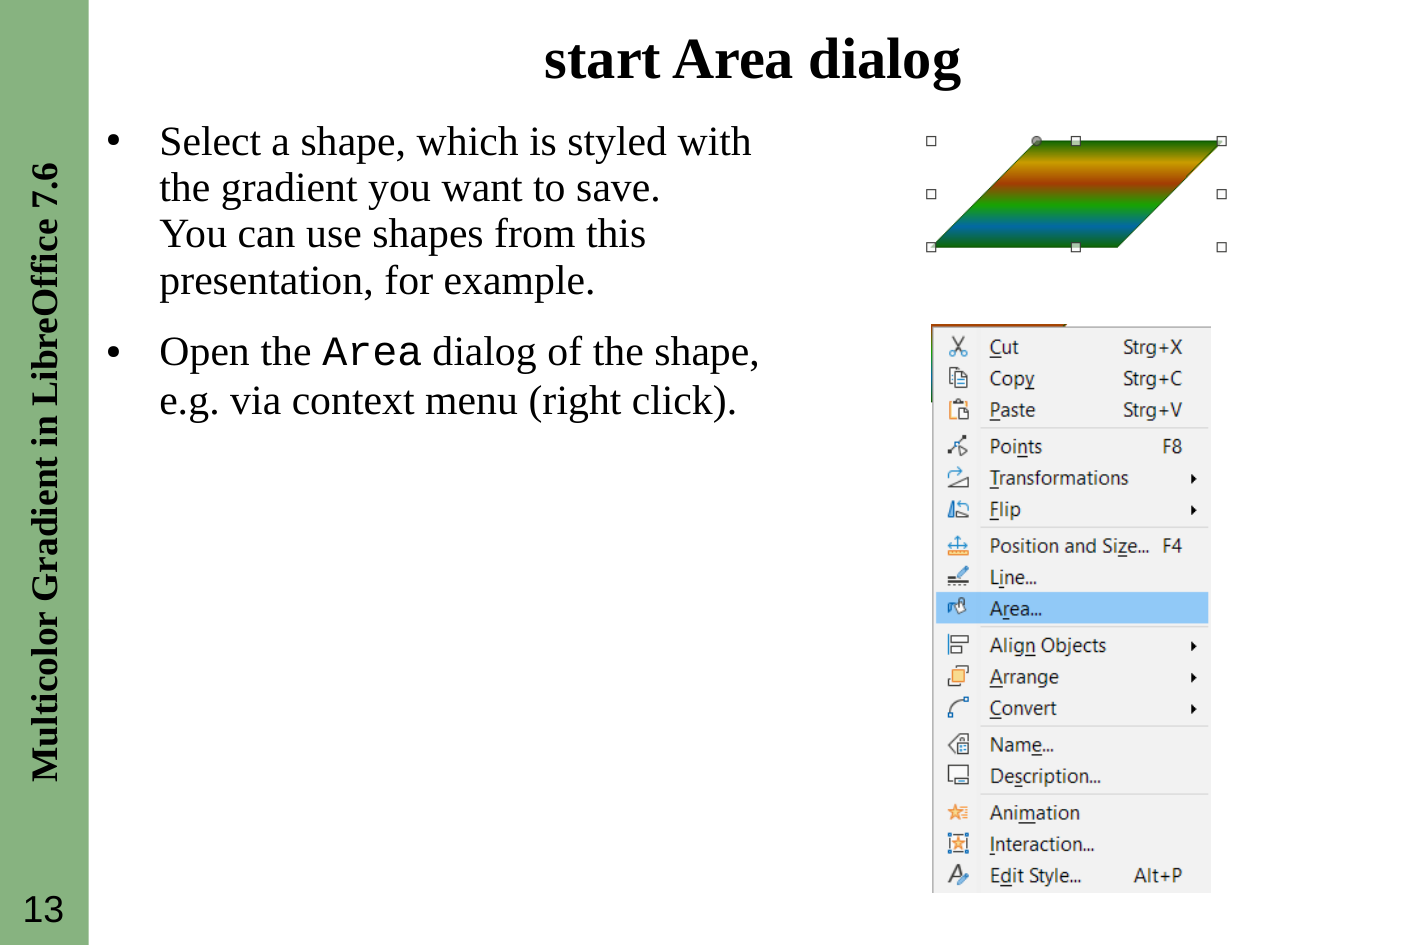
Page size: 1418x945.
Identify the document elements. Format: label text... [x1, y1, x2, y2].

picture [915, 118, 1238, 267]
picture [931, 324, 1211, 893]
title start Area dialog [88, 0, 1418, 119]
list Select a shape, which is styled with the gradient you want to save. You can use shapes from this presentation, for example. Open the Area dialog of the shape, e.g. via context menu (right click). [88, 118, 798, 473]
